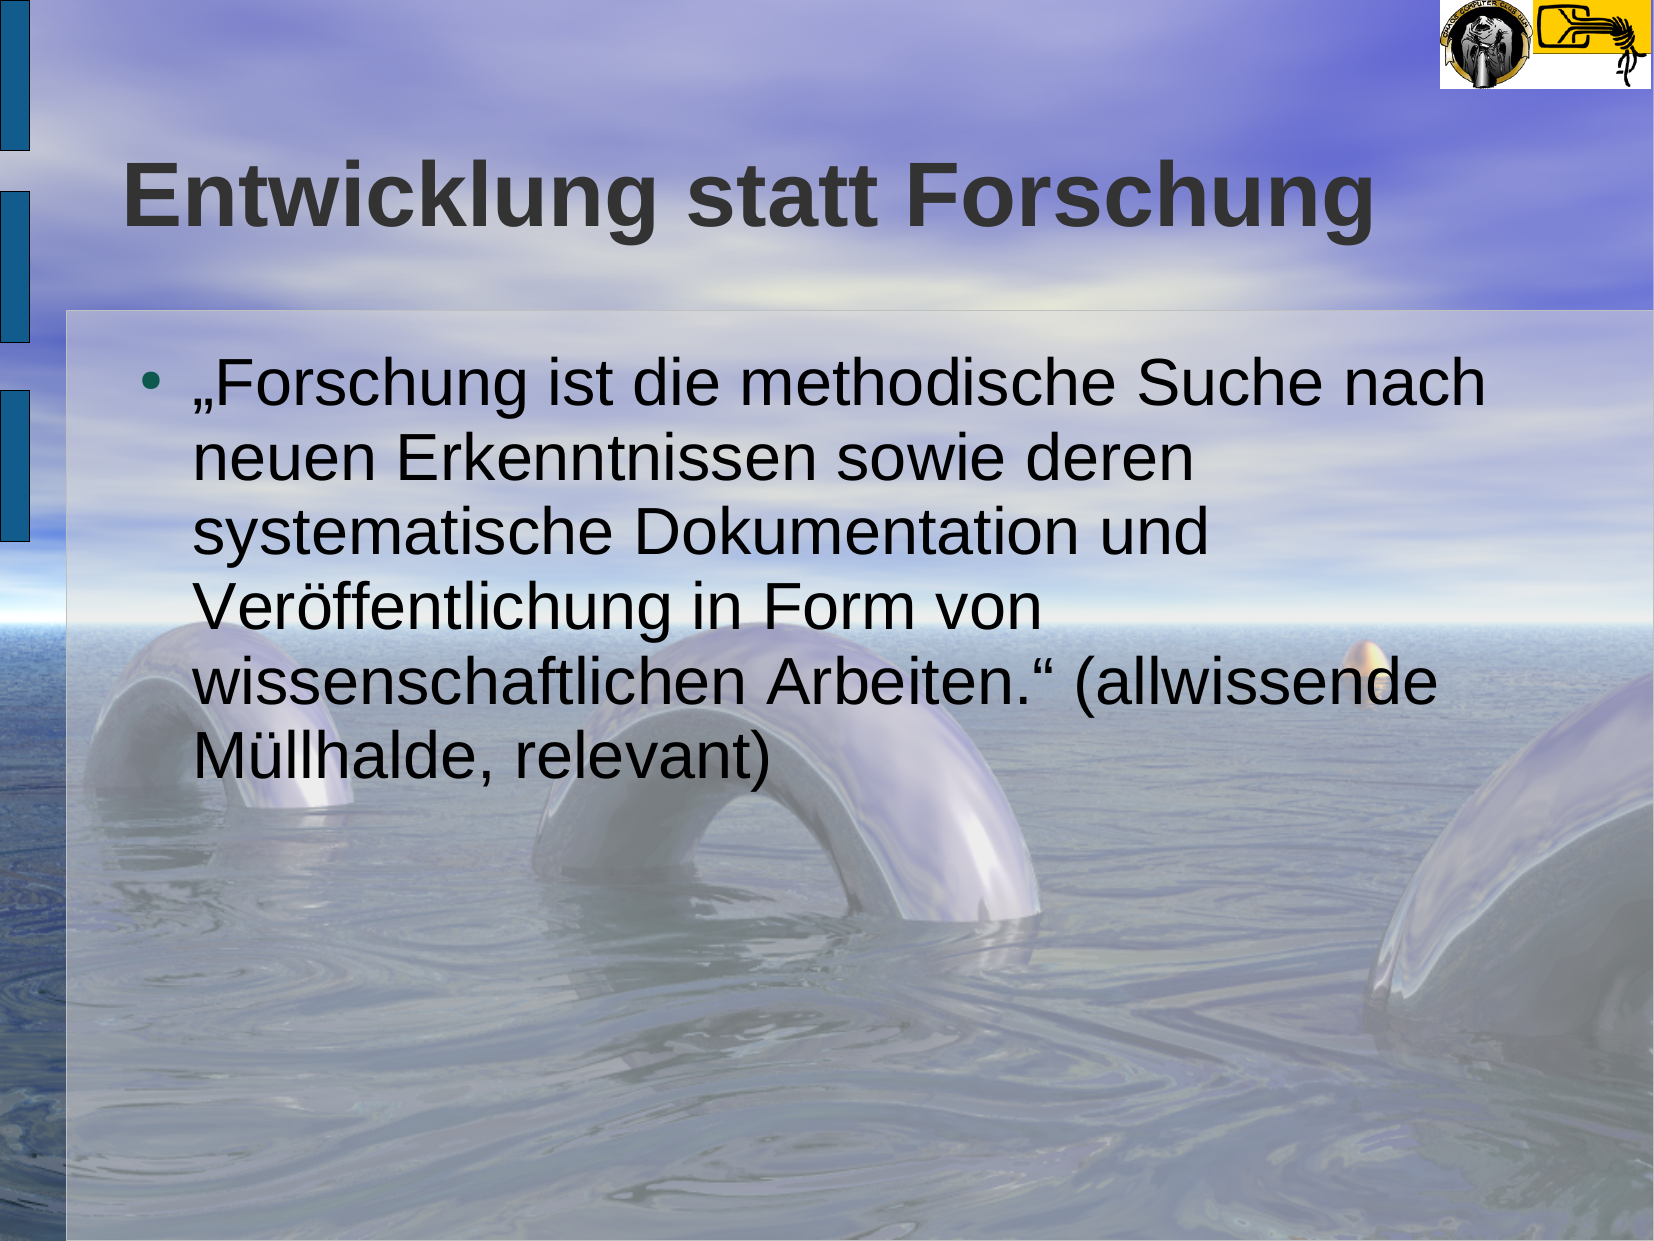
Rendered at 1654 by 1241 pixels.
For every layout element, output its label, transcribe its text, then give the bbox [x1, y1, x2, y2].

list „Forschung ist die methodische Suche nach neuen Erkenntnissen sowie deren systematische Dokumentation und Veröffentlichung in Form von wissenschaftlichen Arbeiten.“ (allwissende Müllhalde, relevant) [121, 344, 1534, 1112]
picture [0, 0, 1654, 1241]
title Entwicklung statt Forschung [121, 98, 1534, 291]
